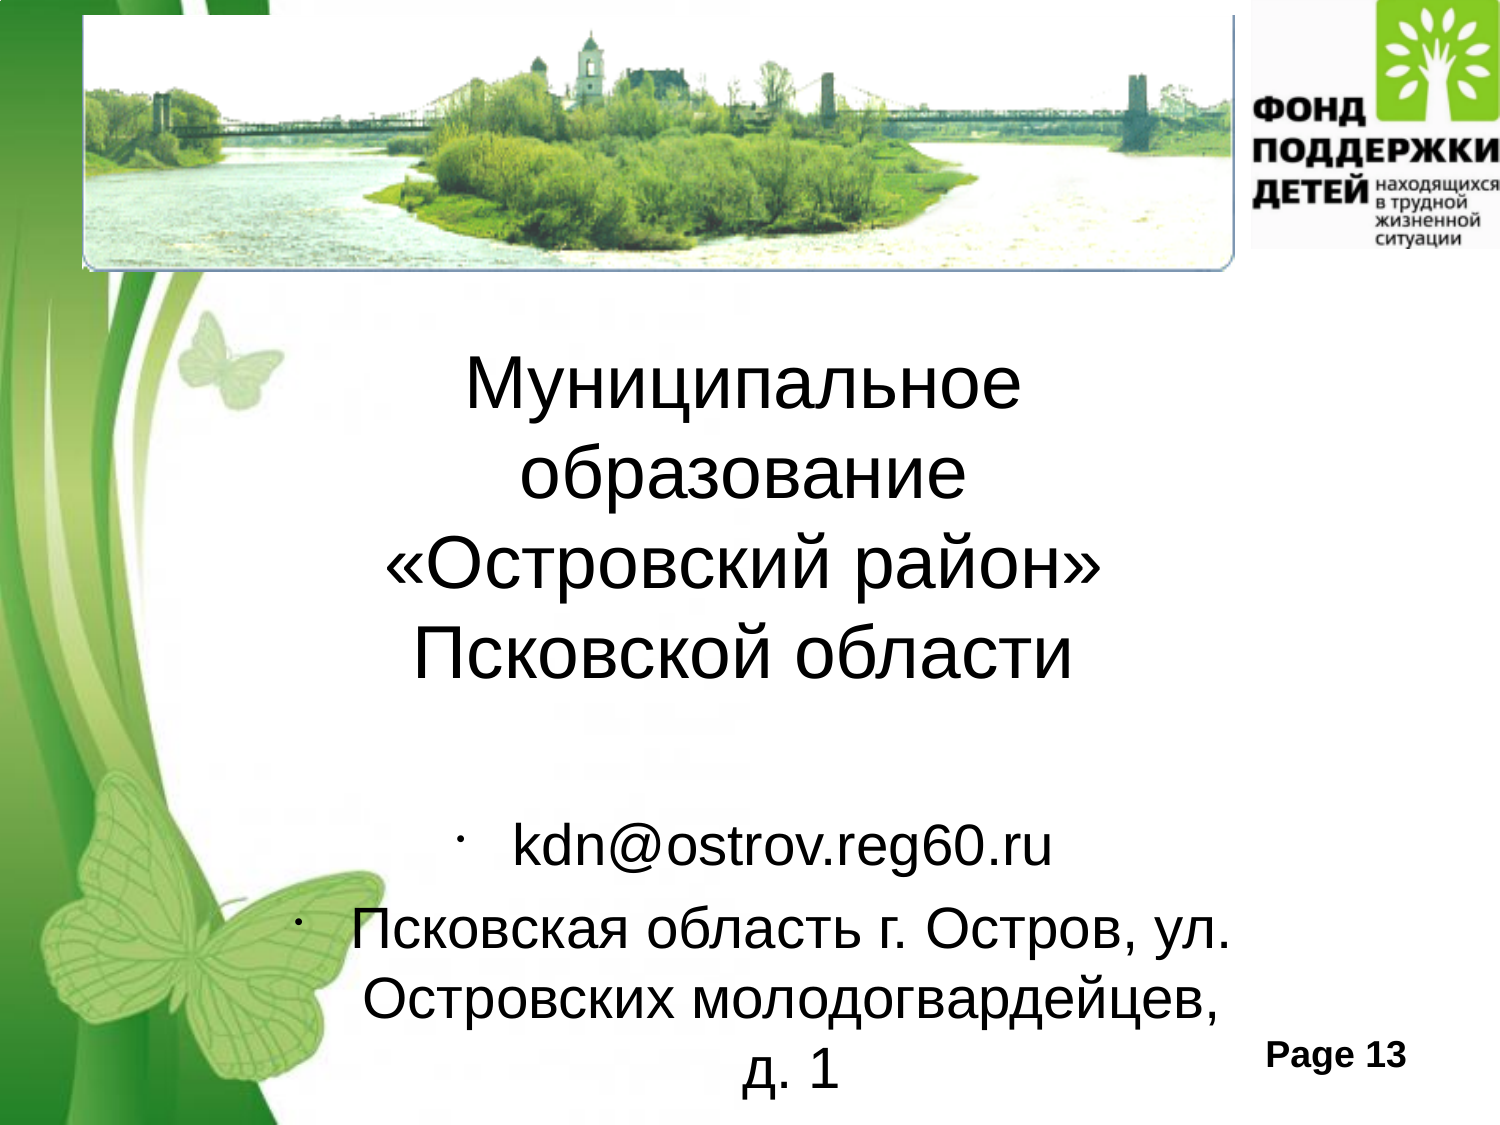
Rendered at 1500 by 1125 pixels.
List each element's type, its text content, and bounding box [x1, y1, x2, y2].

list kdn@ostrov.reg60.ru Псковская область г. Остров, ул. Островских молодогвардейцев, д. 1 [261, 706, 1266, 967]
picture [0, 0, 1500, 1125]
title Муниципальное образование «Островский район» Псковской области [294, 272, 1194, 706]
